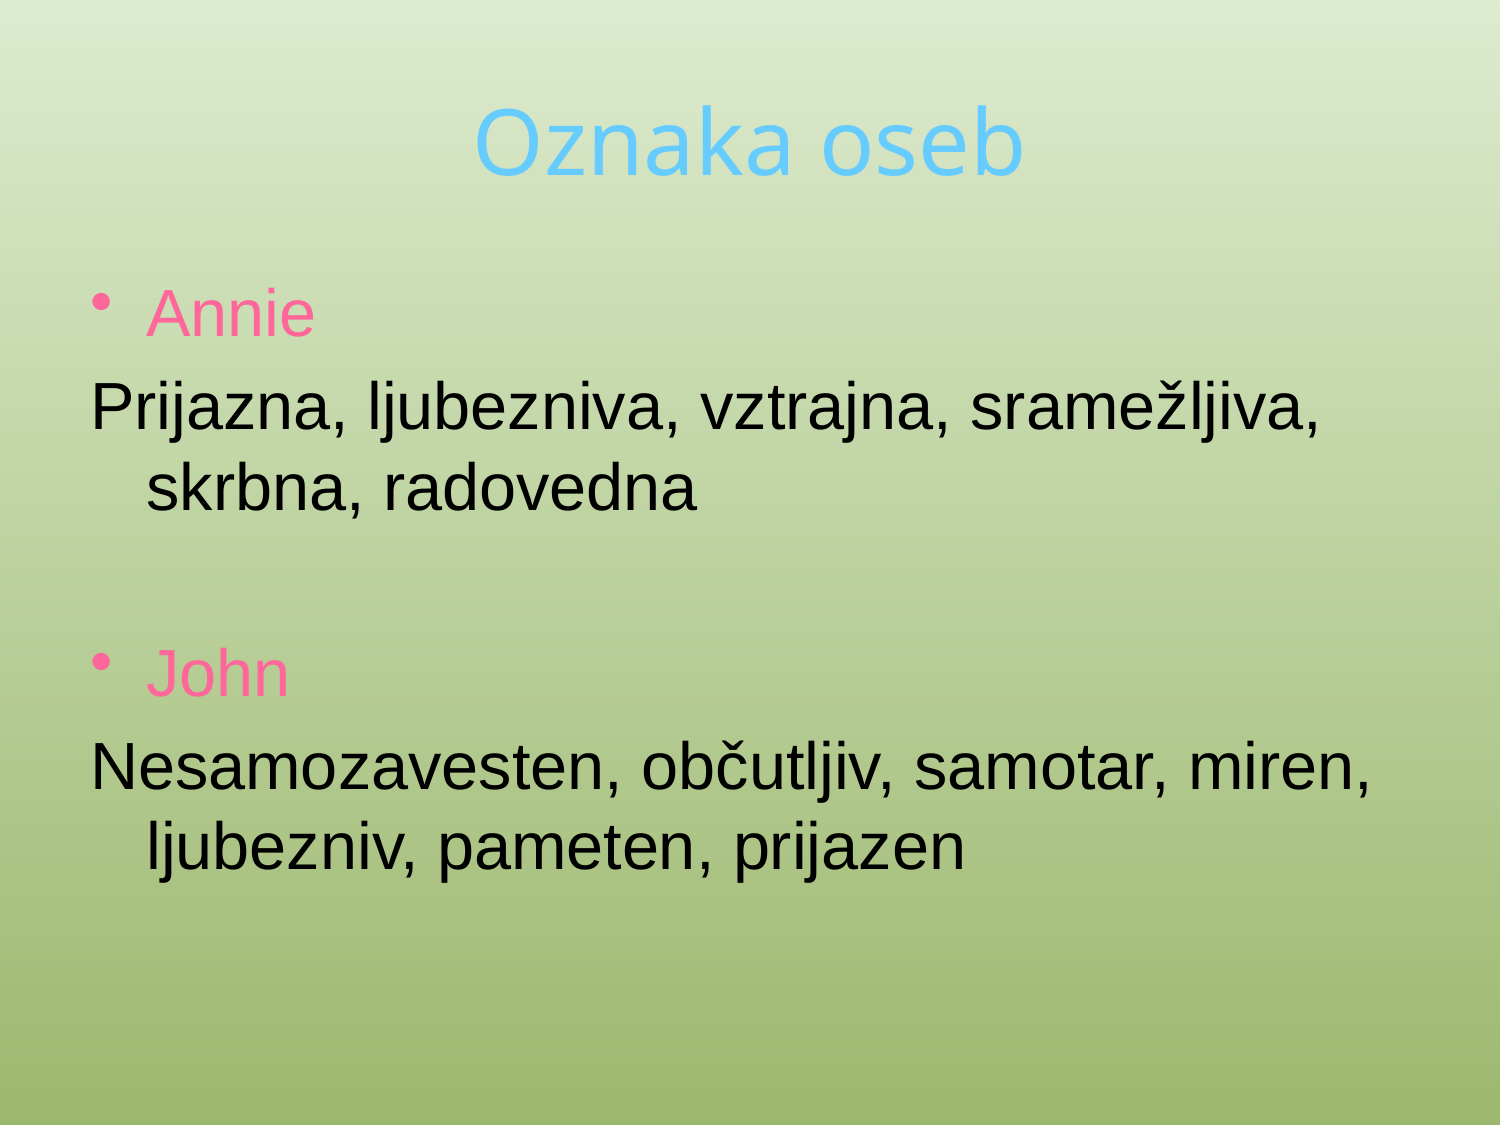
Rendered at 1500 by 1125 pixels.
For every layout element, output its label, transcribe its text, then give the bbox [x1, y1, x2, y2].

list Annie Prijazna, ljubezniva, vztrajna, sramežljiva, skrbna, radovedna John Nesamozavesten, občutljiv, samotar, miren, ljubezniv, pameten, prijazen [75, 262, 1425, 1005]
title Oznaka oseb [75, 45, 1425, 233]
